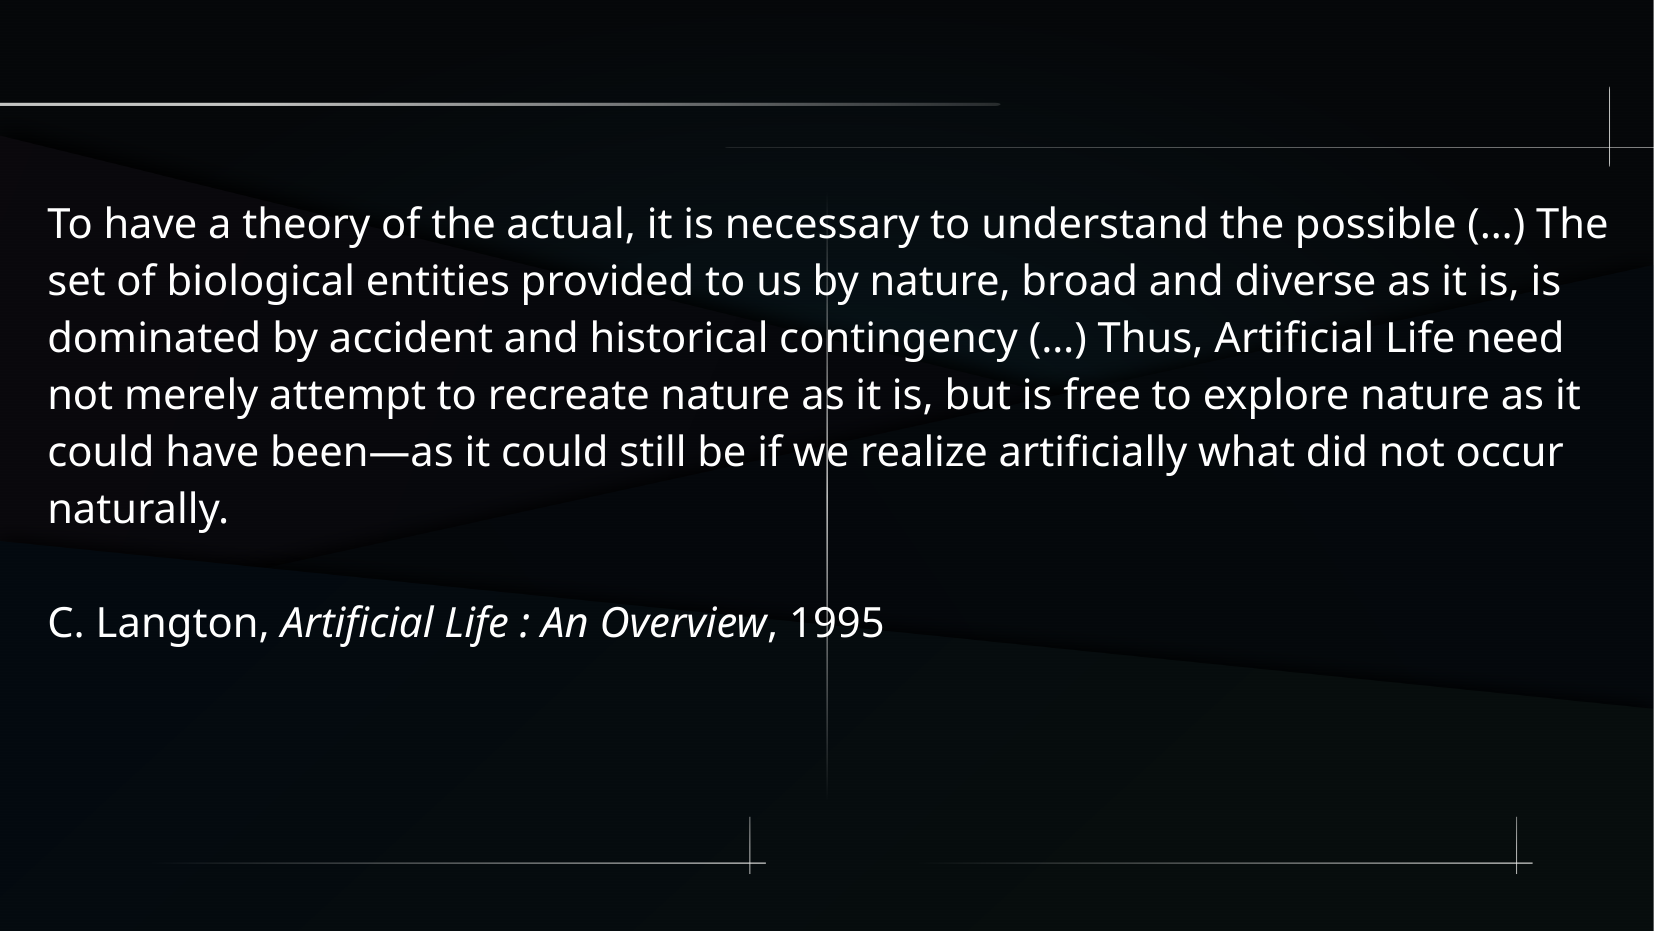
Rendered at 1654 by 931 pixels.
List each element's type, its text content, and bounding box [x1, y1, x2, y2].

picture [0, 0, 1654, 931]
title To have a theory of the actual, it is necessary to understand the possible (…) The set of biological entities provided to us by nature, broad and diverse as it is, is dominated by accident and historical contingency (…) Thus, Artificial Life need not merely attempt to recreate nature as it is, but is free to explore nature as it could have been—as it could still be if we realize artificially what did not occur naturally. C. Langton, Artificial Life : An Overview, 1995 [47, 275, 1613, 568]
